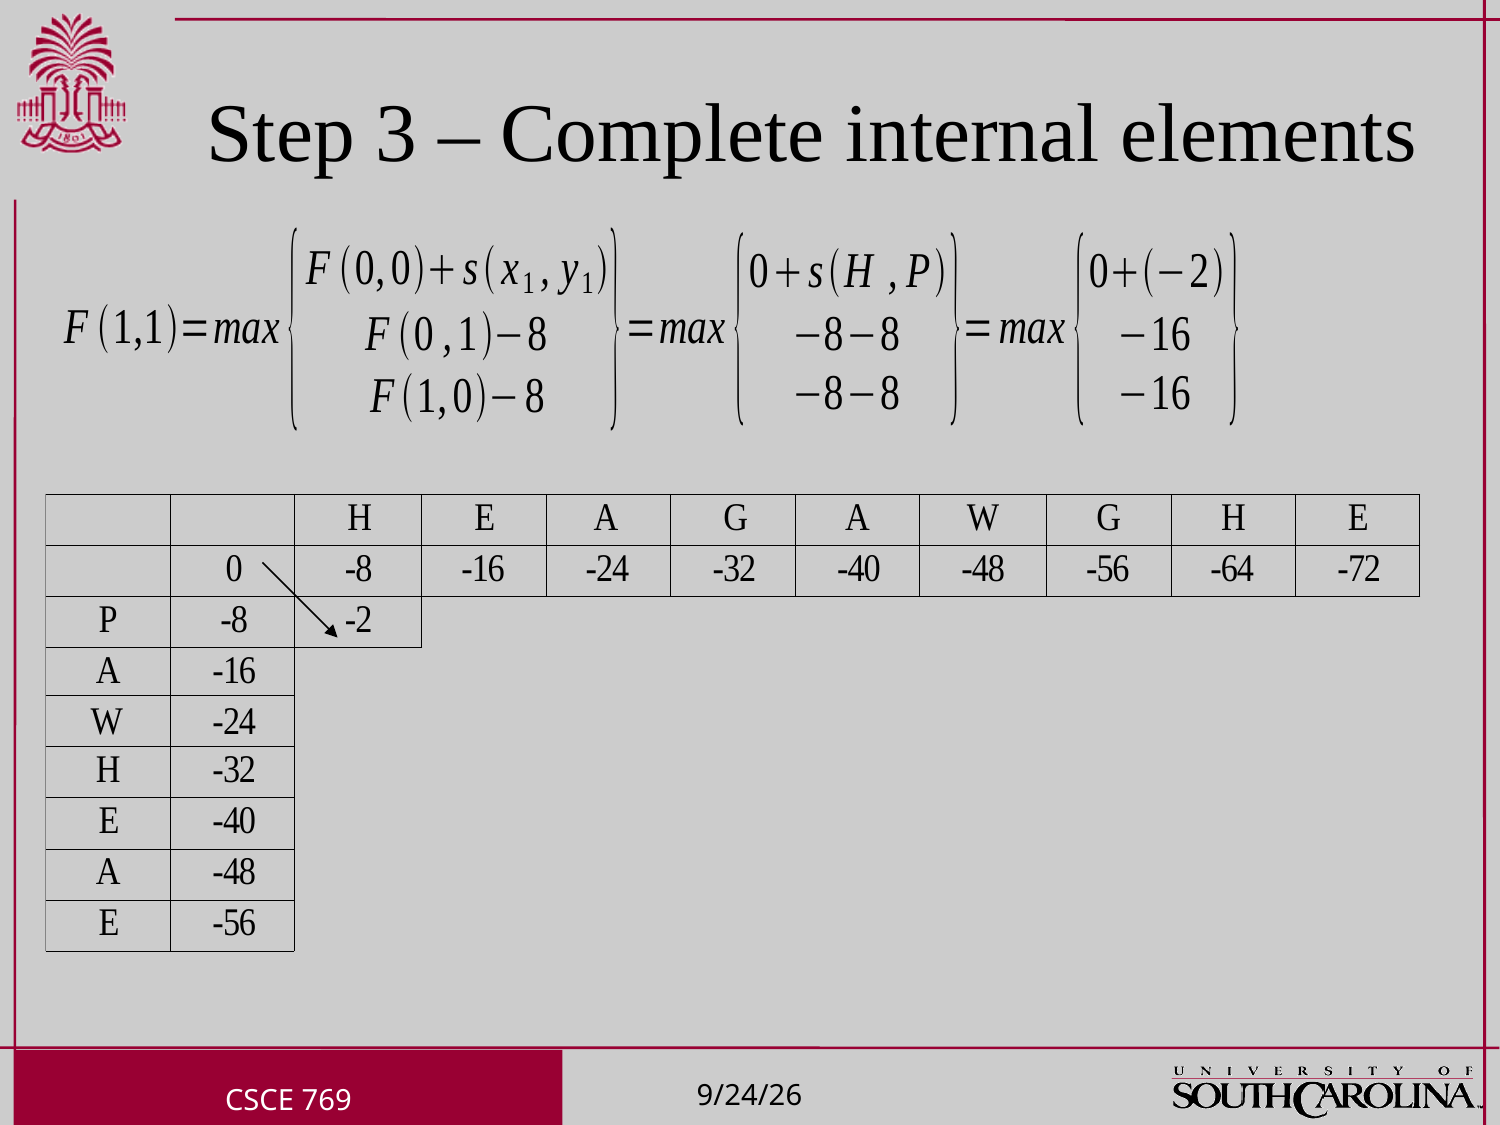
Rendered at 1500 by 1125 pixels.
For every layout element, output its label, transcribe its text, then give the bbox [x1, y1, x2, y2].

title Step 3 – Complete internal elements [174, 9, 1450, 188]
chart [50, 224, 1260, 443]
picture [12, 12, 131, 155]
chart [45, 493, 1434, 960]
picture [1162, 1050, 1483, 1125]
